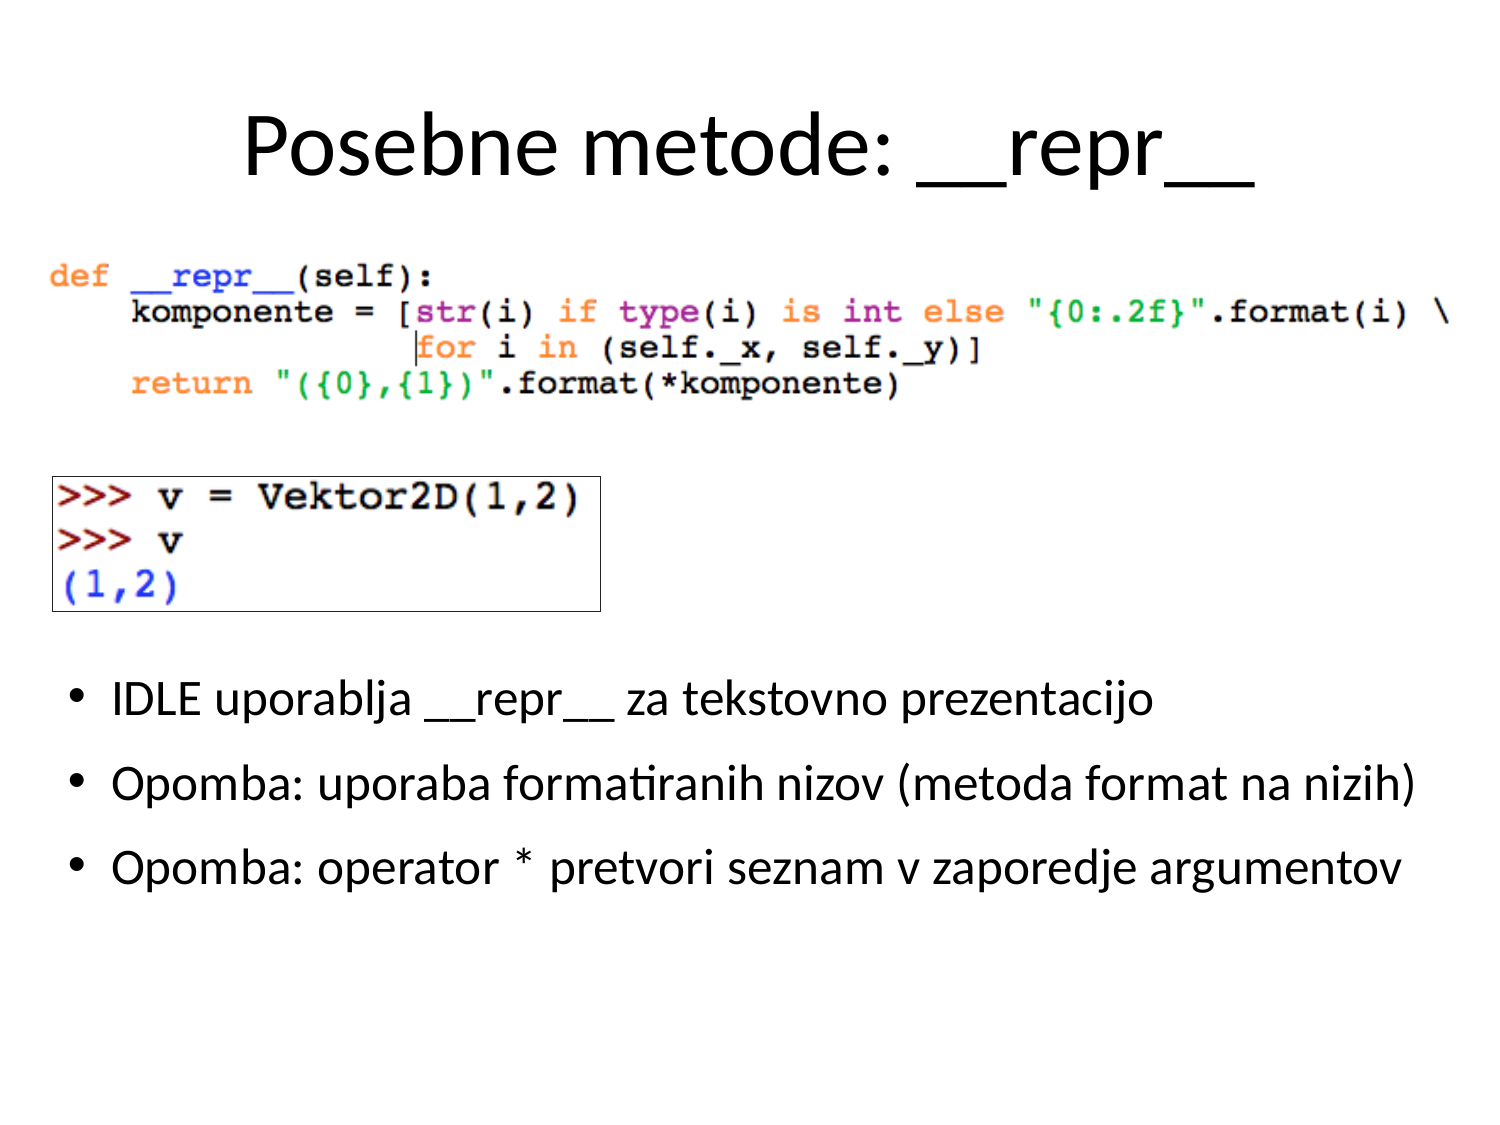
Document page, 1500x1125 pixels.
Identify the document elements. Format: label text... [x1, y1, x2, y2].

picture [43, 261, 1469, 426]
list IDLE uporablja __repr__ za tekstovno prezentacijo Opomba: uporaba formatiranih nizov (metoda format na nizih) Opomba: operator * pretvori seznam v zaporedje argumentov [52, 656, 1445, 984]
picture [52, 476, 601, 612]
title Posebne metode: __repr__ [75, 45, 1425, 233]
